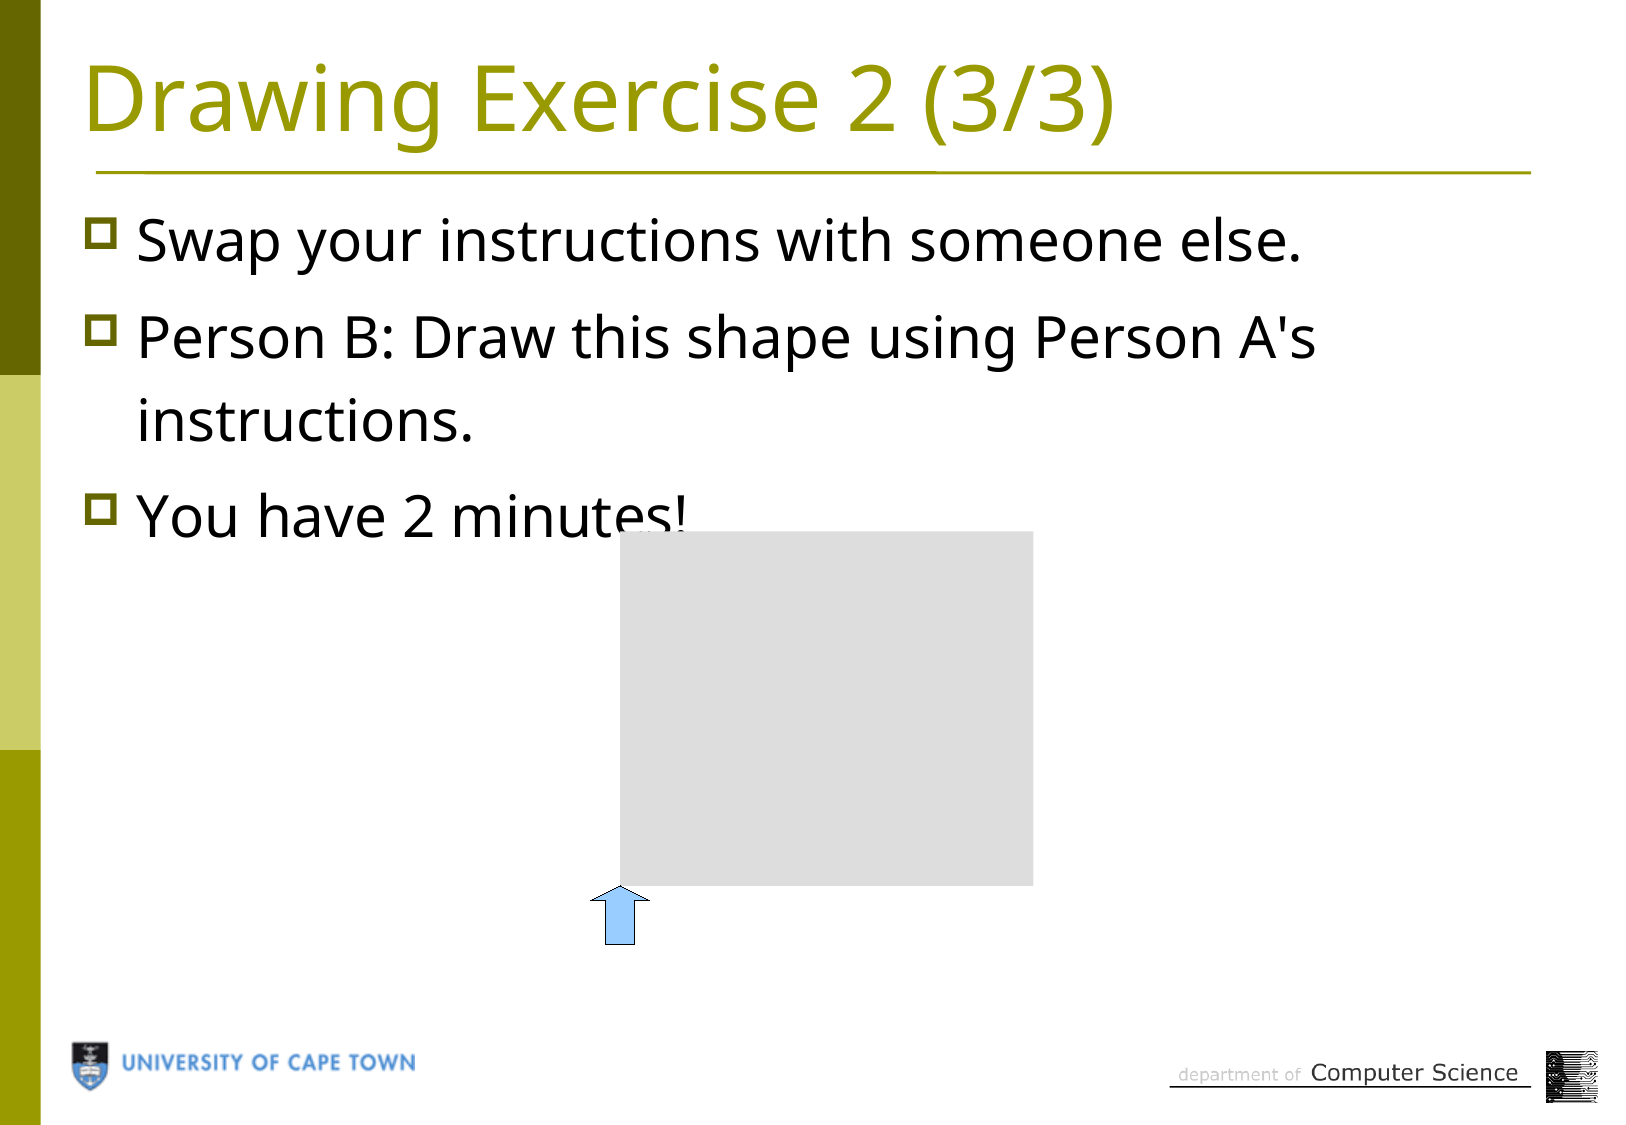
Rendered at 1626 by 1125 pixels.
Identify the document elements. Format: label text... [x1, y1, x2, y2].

list Swap your instructions with someone else. Person B: Draw this shape using Person A's instructions. You have 2 minutes! [81, 196, 1543, 1005]
picture [1169, 1043, 1532, 1091]
text_box [590, 531, 1034, 945]
title Drawing Exercise 2 (3/3) [81, 29, 1543, 172]
picture [1546, 1051, 1598, 1103]
picture [61, 1024, 415, 1103]
